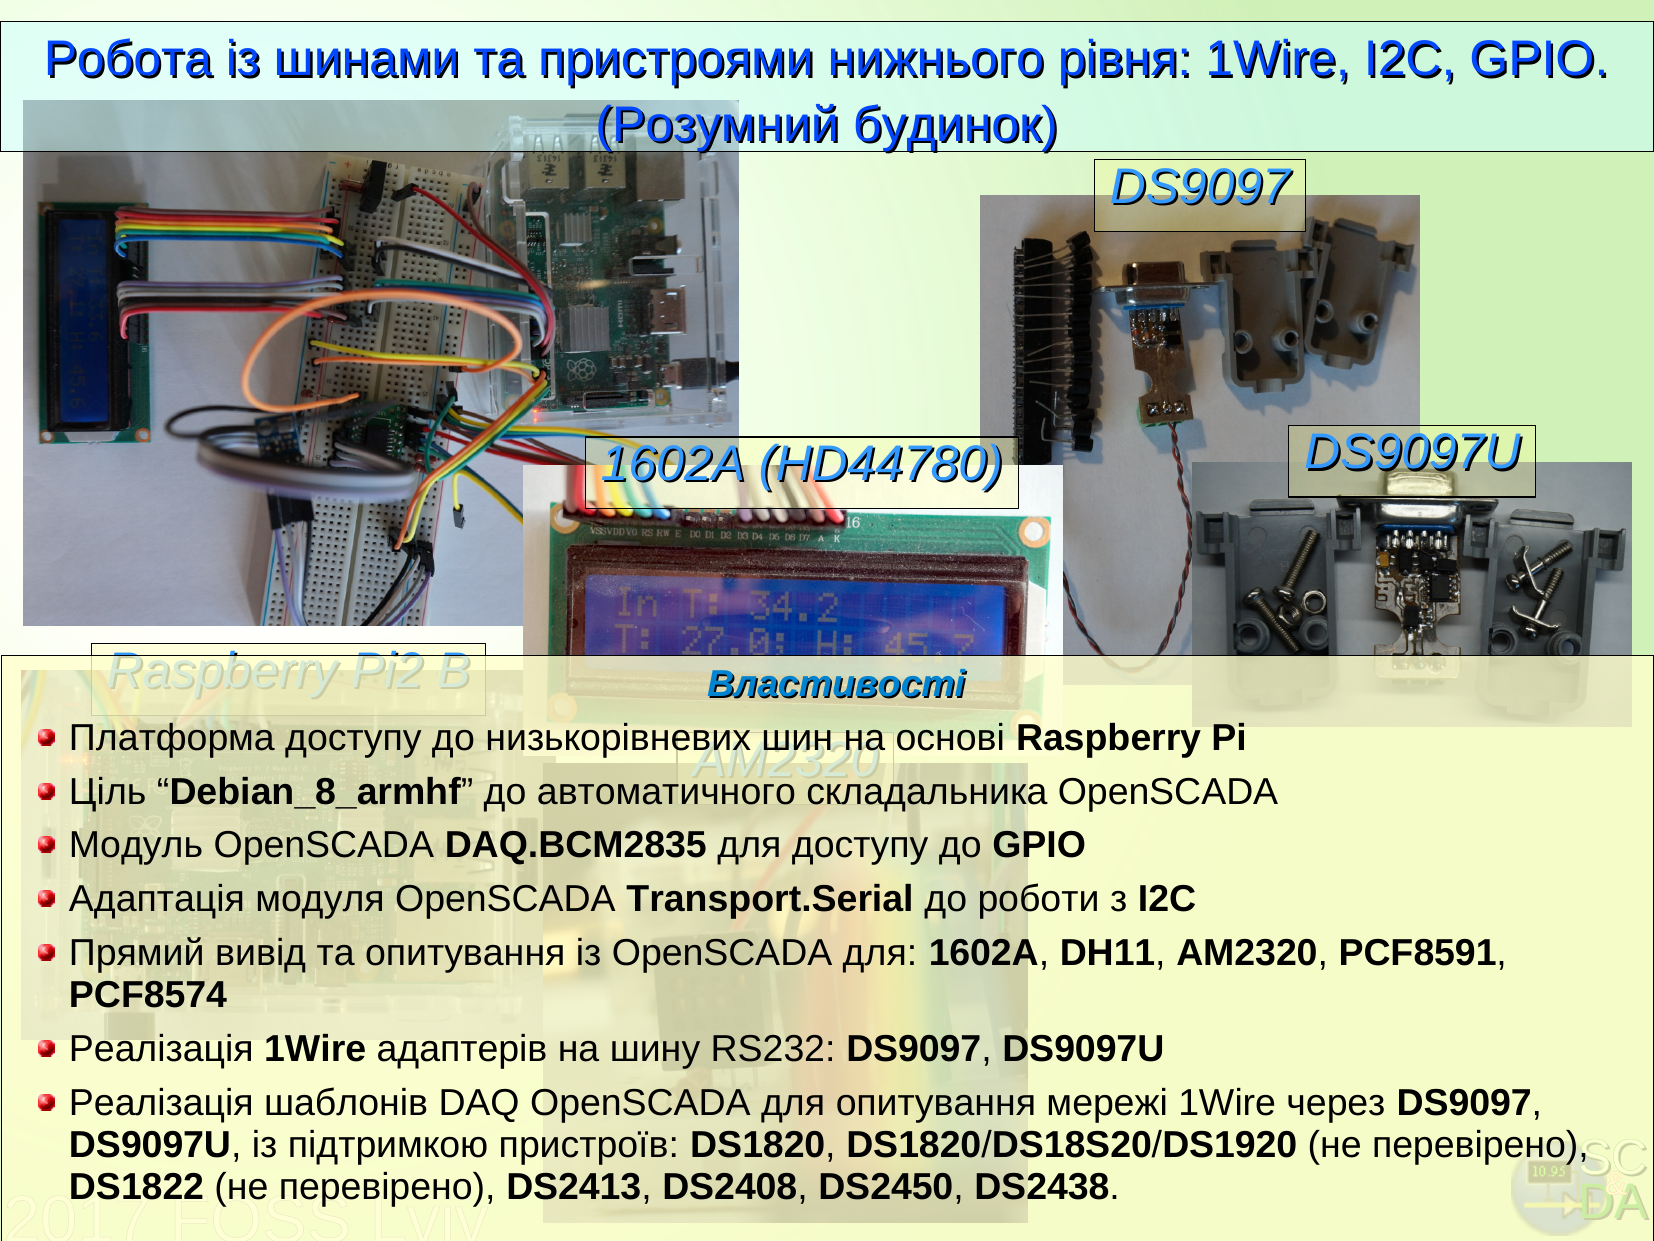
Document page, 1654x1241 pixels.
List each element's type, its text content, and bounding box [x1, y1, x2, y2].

picture [23, 152, 1632, 655]
text_box DS9097U [1288, 425, 1536, 497]
list Властивості Платформа доступу до низькорівневих шин на основі Raspberry Pi Ціль “Debian_8_armhf” до автоматичного складальника OpenSCADA Модуль OpenSCADA DAQ.BCM2835 для доступу до GPIO Адаптація модуля OpenSCADA Transport.Serial до роботи з I2C Прямий вивід та опитування із OpenSCADA для: 1602A, DH11, AM2320, PCF8591, PCF8574 Реалізація 1Wire адаптерів на шину RS232: DS9097, DS9097U Реалізація шаблонів DAQ OpenSCADA для опитування мережі 1Wire через DS9097, DS9097U, із підтримкою пристроїв: DS1820, DS1820/DS18S20/DS1920 (не перевірено), DS1822 (не перевірено), DS2413, DS2408, DS2450, DS2438. [1, 655, 1654, 1241]
text_box 1602A (HD44780) [585, 437, 1017, 509]
text_box Raspberry Pi2 B [91, 643, 486, 655]
title Робота із шинами та пристроями нижнього рівня: 1Wire, I2C, GPIO. (Розумний будинок) [0, 25, 1654, 147]
text_box DS9097 [1094, 159, 1306, 232]
